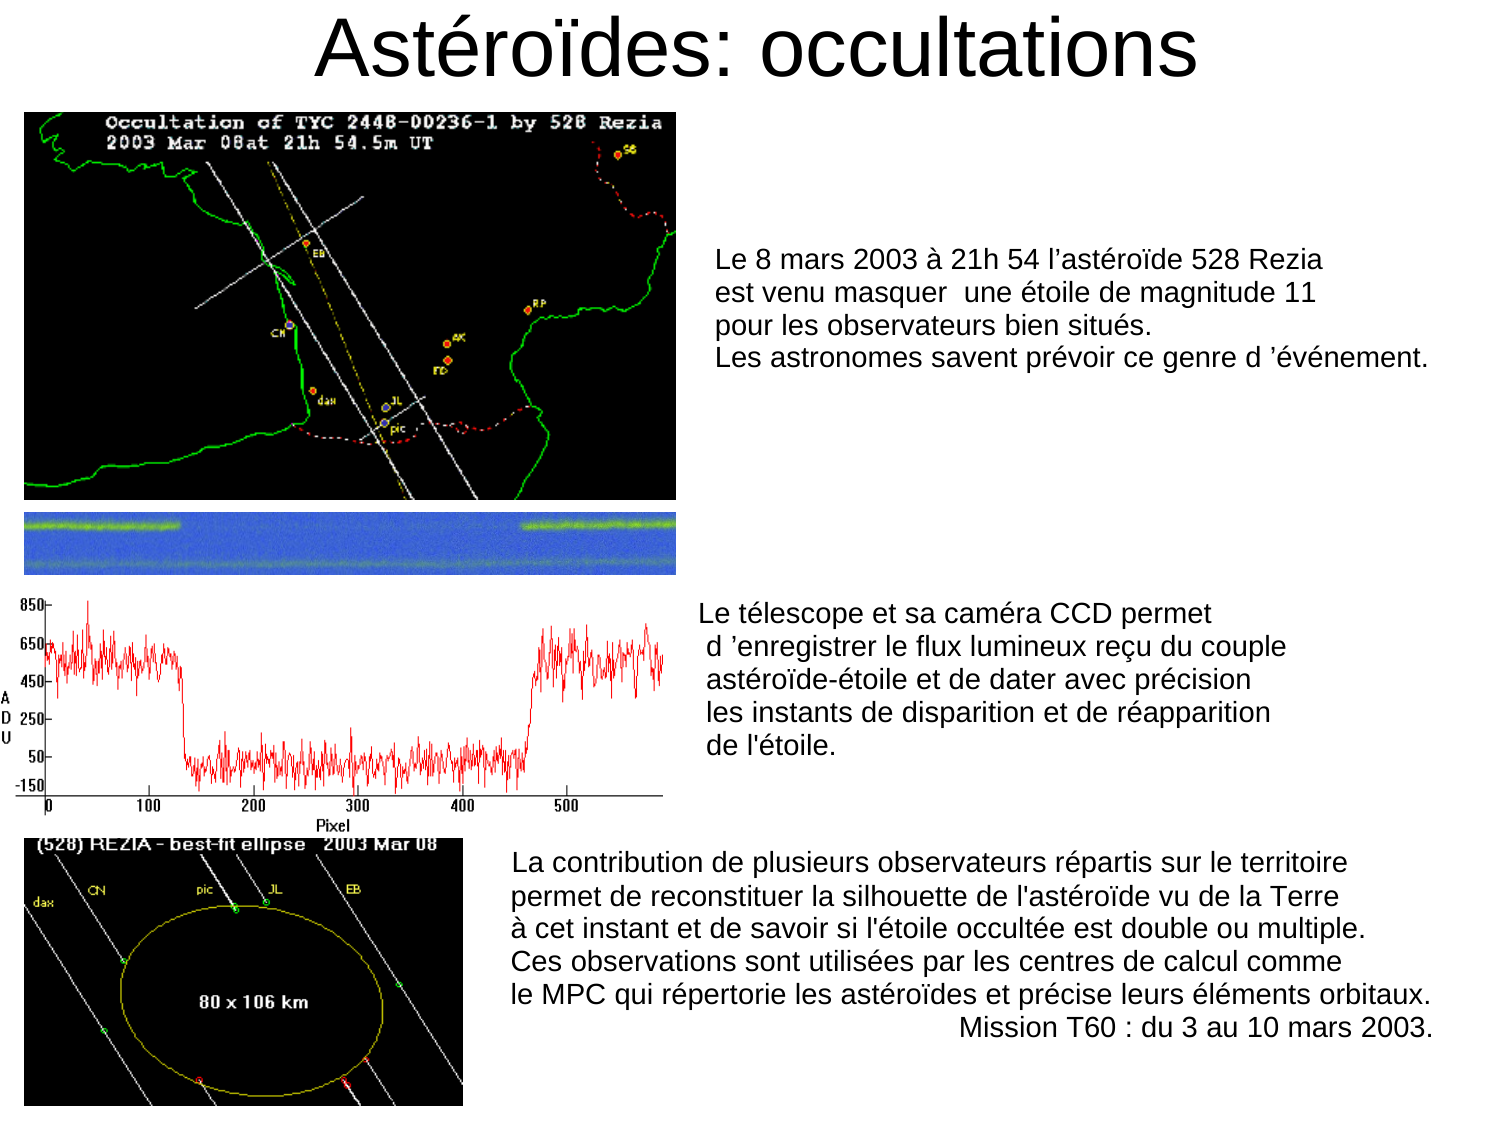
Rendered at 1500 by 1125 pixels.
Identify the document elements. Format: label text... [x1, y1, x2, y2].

picture [0, 587, 663, 1106]
text_box La contribution de plusieurs observateurs répartis sur le territoire permet de reconstituer la silhouette de l'astéroïde vu de la Terre à cet instant et de savoir si l'étoile occultée est double ou multiple. Ces observations sont utilisées par les centres de calcul comme le MPC qui répertorie les astéroïdes et précise leurs éléments orbitaux. Mission T60 : du 3 au 10 mars 2003. [487, 837, 1450, 1052]
picture [24, 112, 676, 501]
text_box Le télescope et sa caméra CCD permet d ’enregistrer le flux lumineux reçu du couple astéroïde-étoile et de dater avec précision les instants de disparition et de réapparition de l'étoile. [675, 591, 1312, 770]
picture [24, 512, 676, 576]
text_box Astéroïdes: occultations [300, 0, 1215, 102]
text_box Le 8 mars 2003 à 21h 54 l’astéroïde 528 Rezia est venu masquer une étoile de magnitude 11 pour les observateurs bien situés. Les astronomes savent prévoir ce genre d ’événement. [699, 237, 1446, 382]
